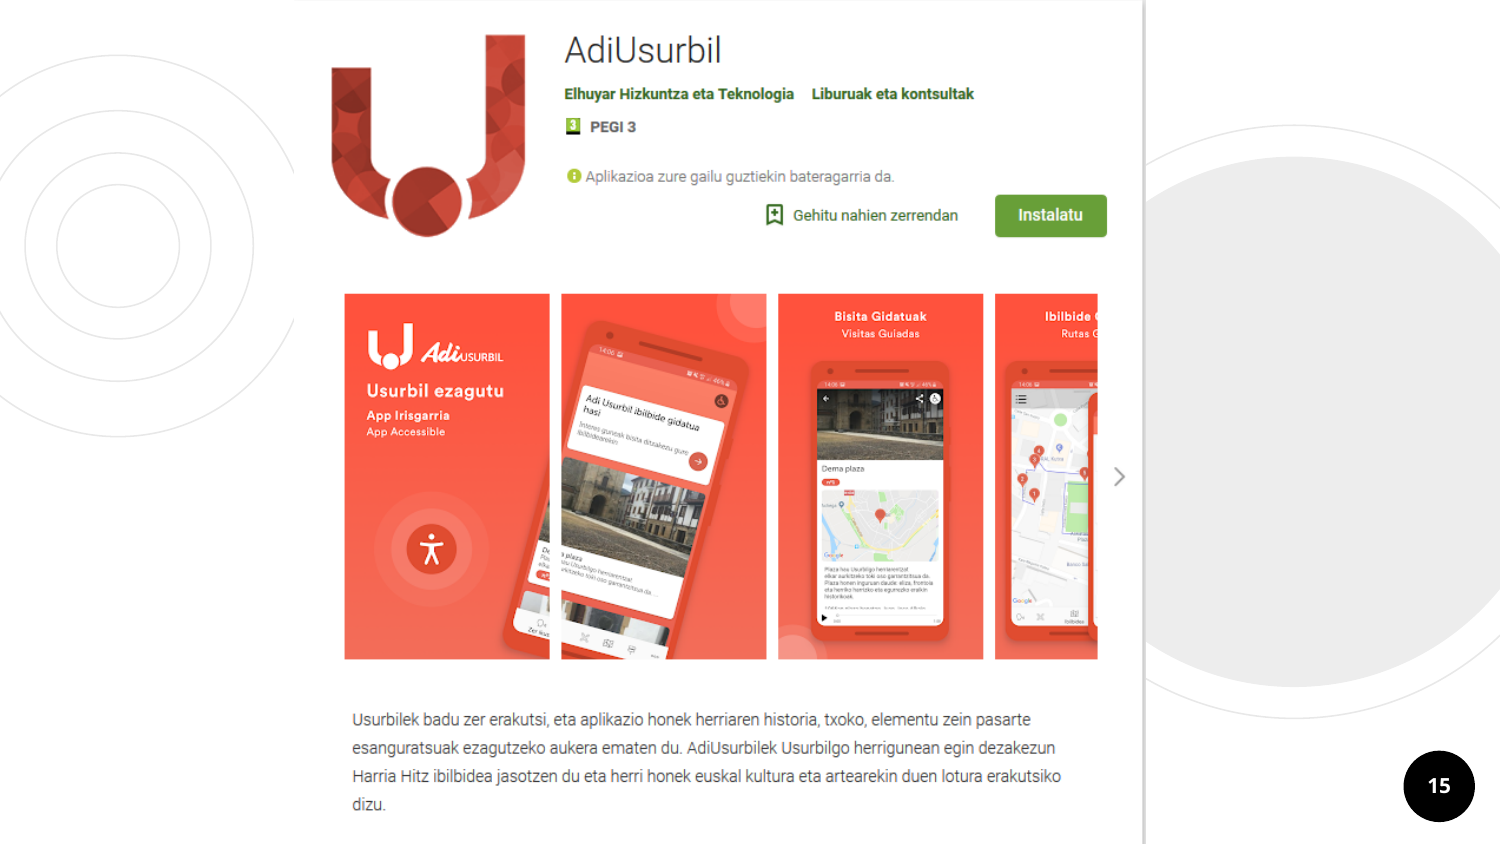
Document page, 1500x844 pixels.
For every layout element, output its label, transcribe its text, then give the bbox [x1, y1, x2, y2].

picture [294, 0, 1146, 844]
text_box <zenbakia> [1403, 750, 1476, 823]
